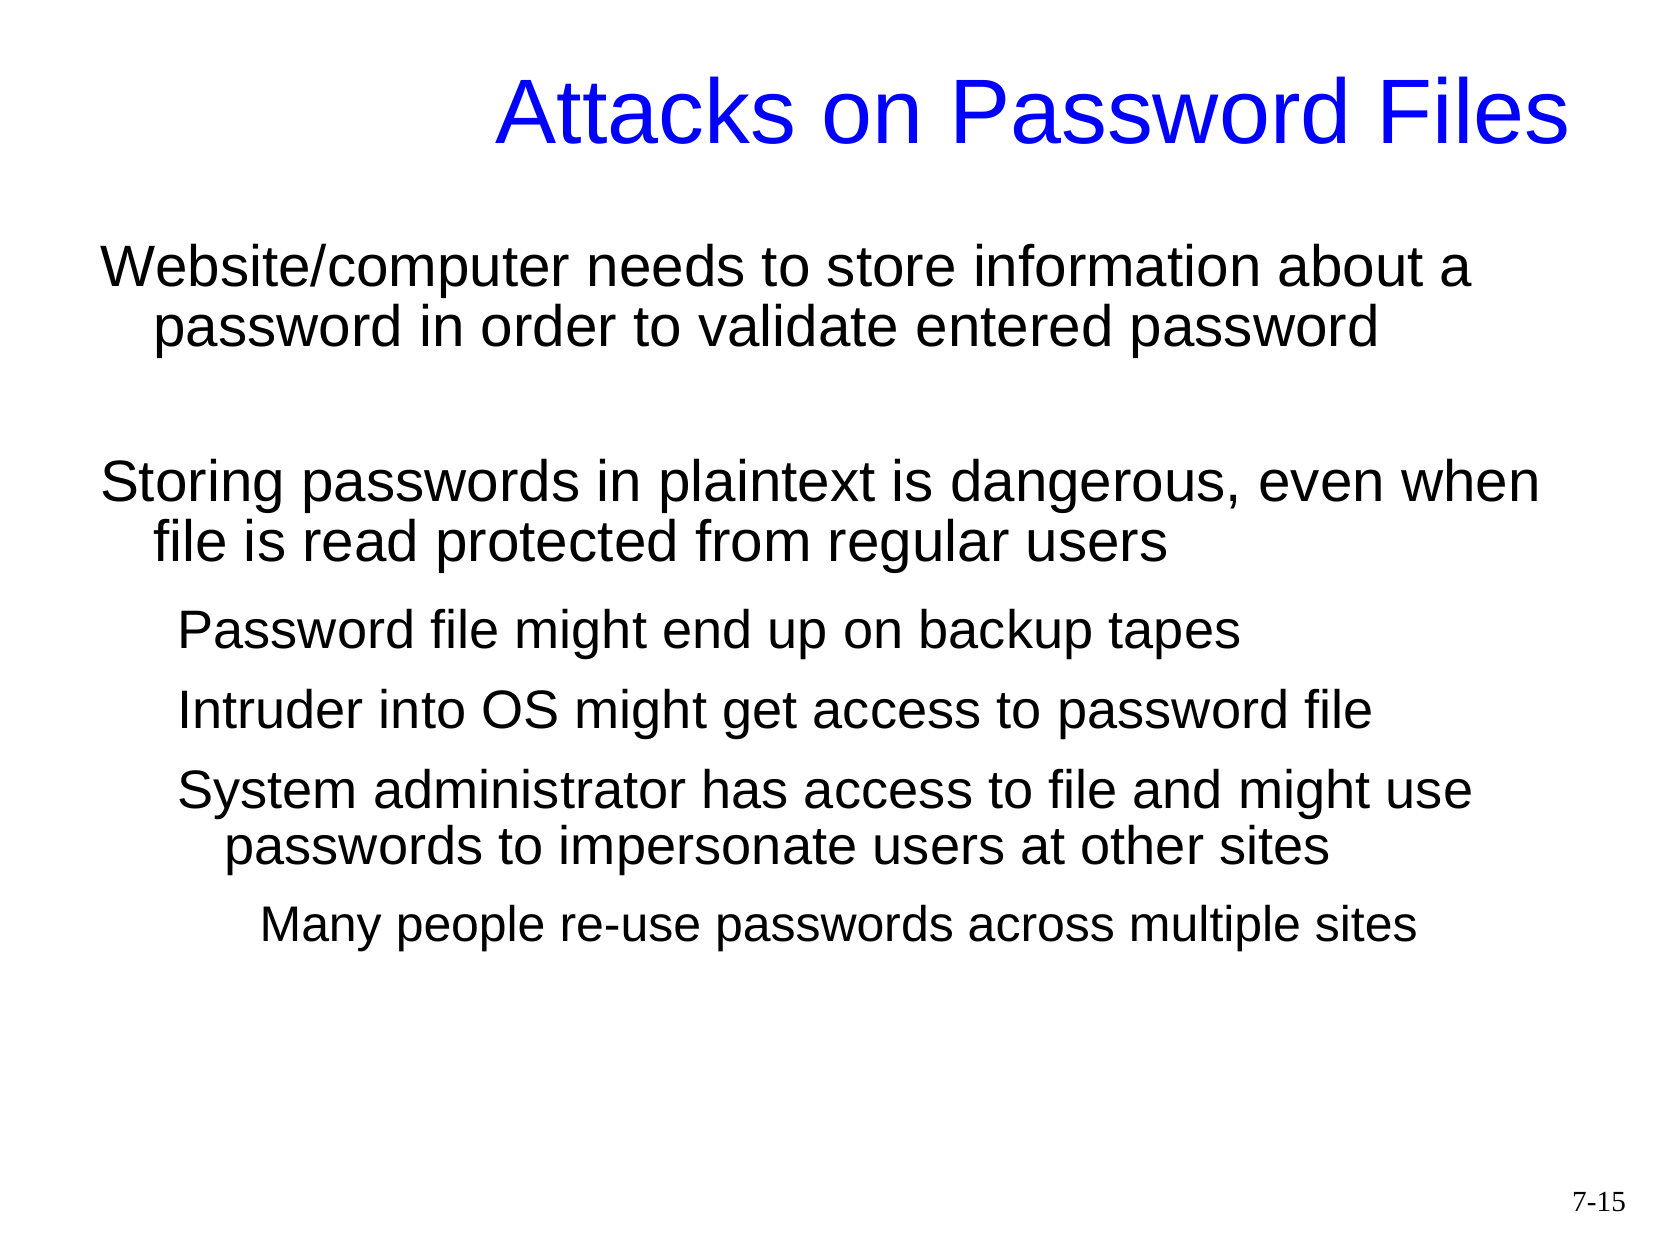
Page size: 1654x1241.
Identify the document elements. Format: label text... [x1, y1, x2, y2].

title Attacks on Password Files [84, 11, 1573, 218]
list Website/computer needs to store information about a password in order to validate entered password Storing passwords in plaintext is dangerous, even when file is read protected from regular users Password file might end up on backup tapes Intruder into OS might get access to password file System administrator has access to file and might use passwords to impersonate users at other sites Many people re-use passwords across multiple sites [82, 237, 1571, 1170]
